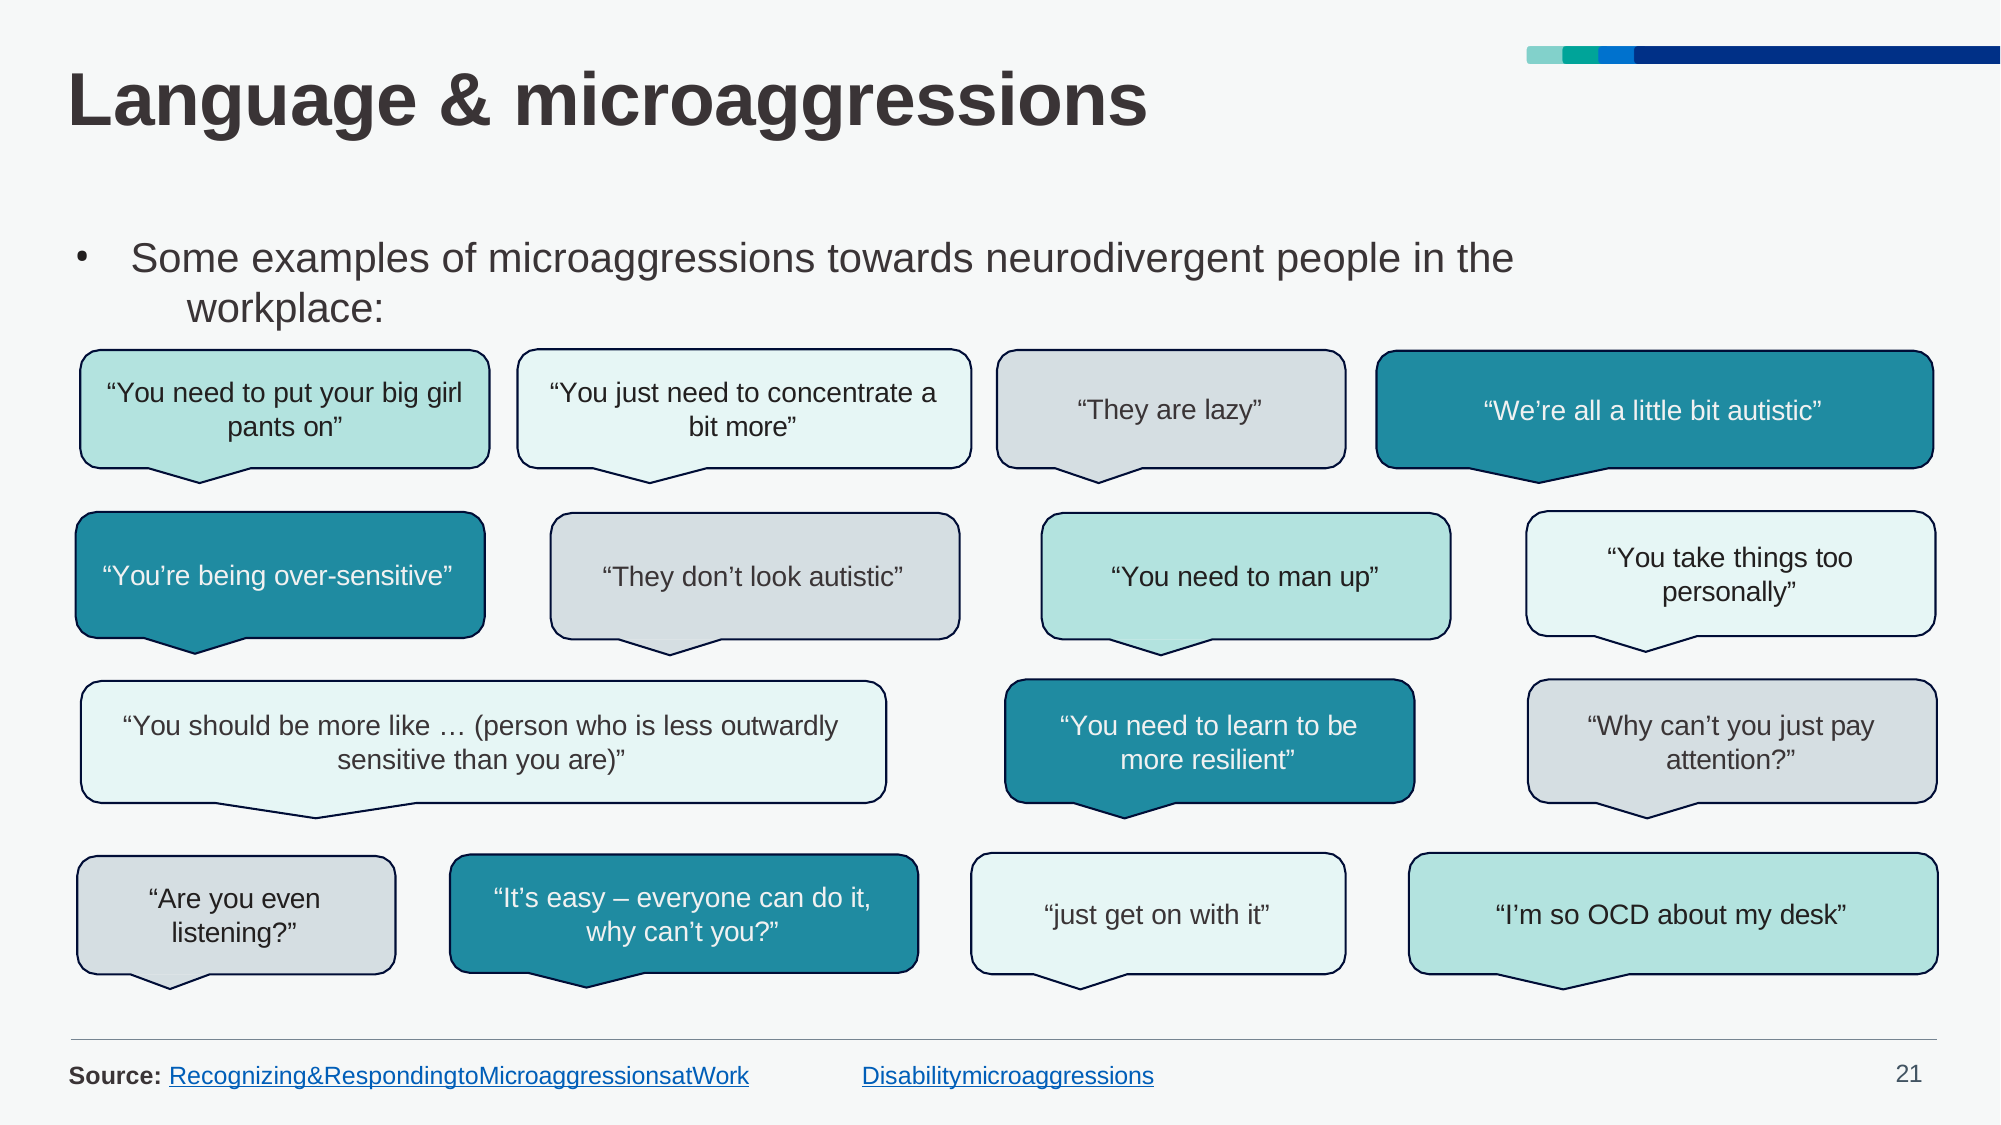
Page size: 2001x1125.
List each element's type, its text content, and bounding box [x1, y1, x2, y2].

text_box “You’re being over-sensitive” [100, 555, 461, 594]
text_box “You need to man up” [1109, 556, 1384, 595]
text_box [0, 0, 2000, 1125]
text_box “just get on with it” [1042, 893, 1275, 933]
text_box “They are lazy” [1075, 389, 1268, 428]
text_box Source: Recognizing & Responding to Microaggressions at Work [66, 1057, 795, 1092]
text_box “You need to put your big girl pants on” [103, 372, 467, 445]
text_box Some examples of microaggressions towards neurodivergent people in the workplace: [70, 228, 1722, 283]
text_box 21 [1893, 1055, 1926, 1090]
text_box “Are you even listening?” [146, 878, 326, 951]
text_box “It’s easy – everyone can do it, why can’t you?” [491, 877, 877, 950]
text_box “I’m so OCD about my desk” [1493, 893, 1854, 933]
text_box “They don’t look autistic” [600, 556, 910, 595]
title Language & microaggressions [67, 48, 1306, 144]
text_box “You should be more like … (person who is less outwardly sensitive than you are)” [121, 705, 847, 778]
text_box Disability microaggressions [859, 1057, 1167, 1092]
text_box “You need to learn to be more resilient” [1058, 704, 1362, 777]
text_box “You take things too personally” [1605, 537, 1857, 610]
text_box “You just need to concentrate a bit more” [547, 371, 941, 445]
text_box “We’re all a little bit autistic” [1481, 389, 1828, 428]
text_box “Why can’t you just pay attention?” [1585, 704, 1881, 777]
picture [1512, 39, 2000, 71]
